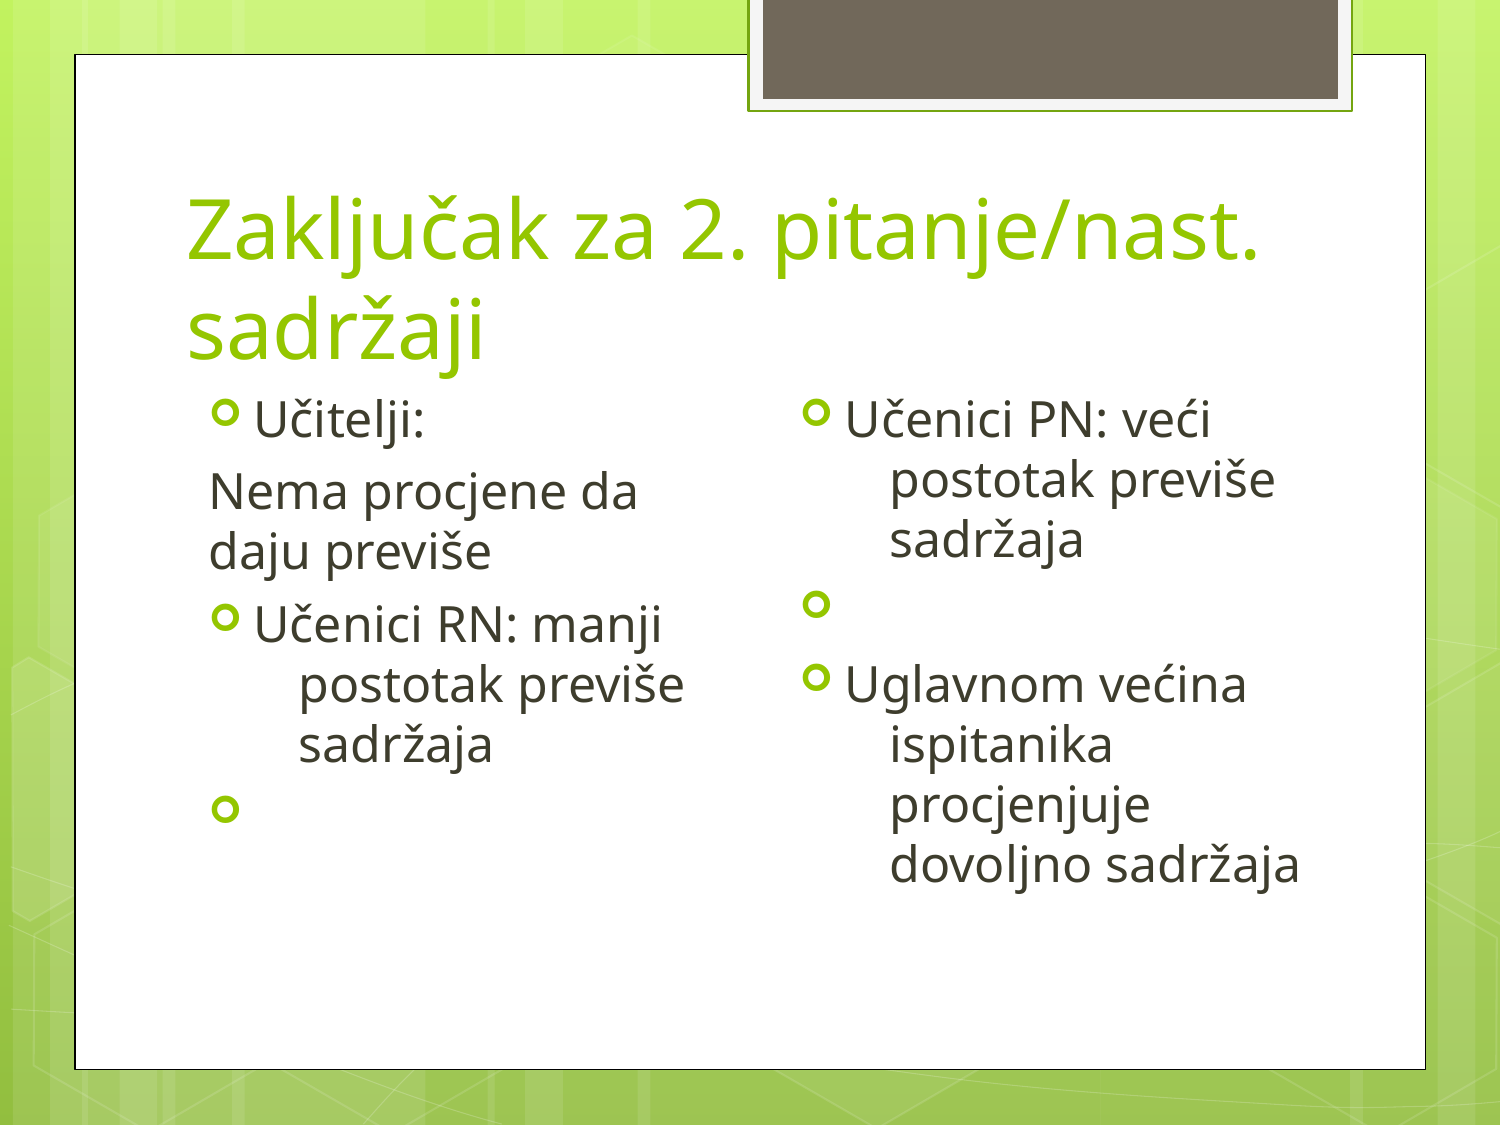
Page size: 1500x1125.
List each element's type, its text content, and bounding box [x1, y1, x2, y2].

list Učenici PN: veći postotak previše sadržaja Uglavnom većina ispitanika procjenjuje dovoljno sadržaja [761, 379, 1324, 953]
list Učitelji: Nema procjene da daju previše Učenici RN: manji postotak previše sadržaja [171, 379, 733, 953]
title Zaključak za 2. pitanje/nast. sadržaji [171, 168, 1324, 357]
